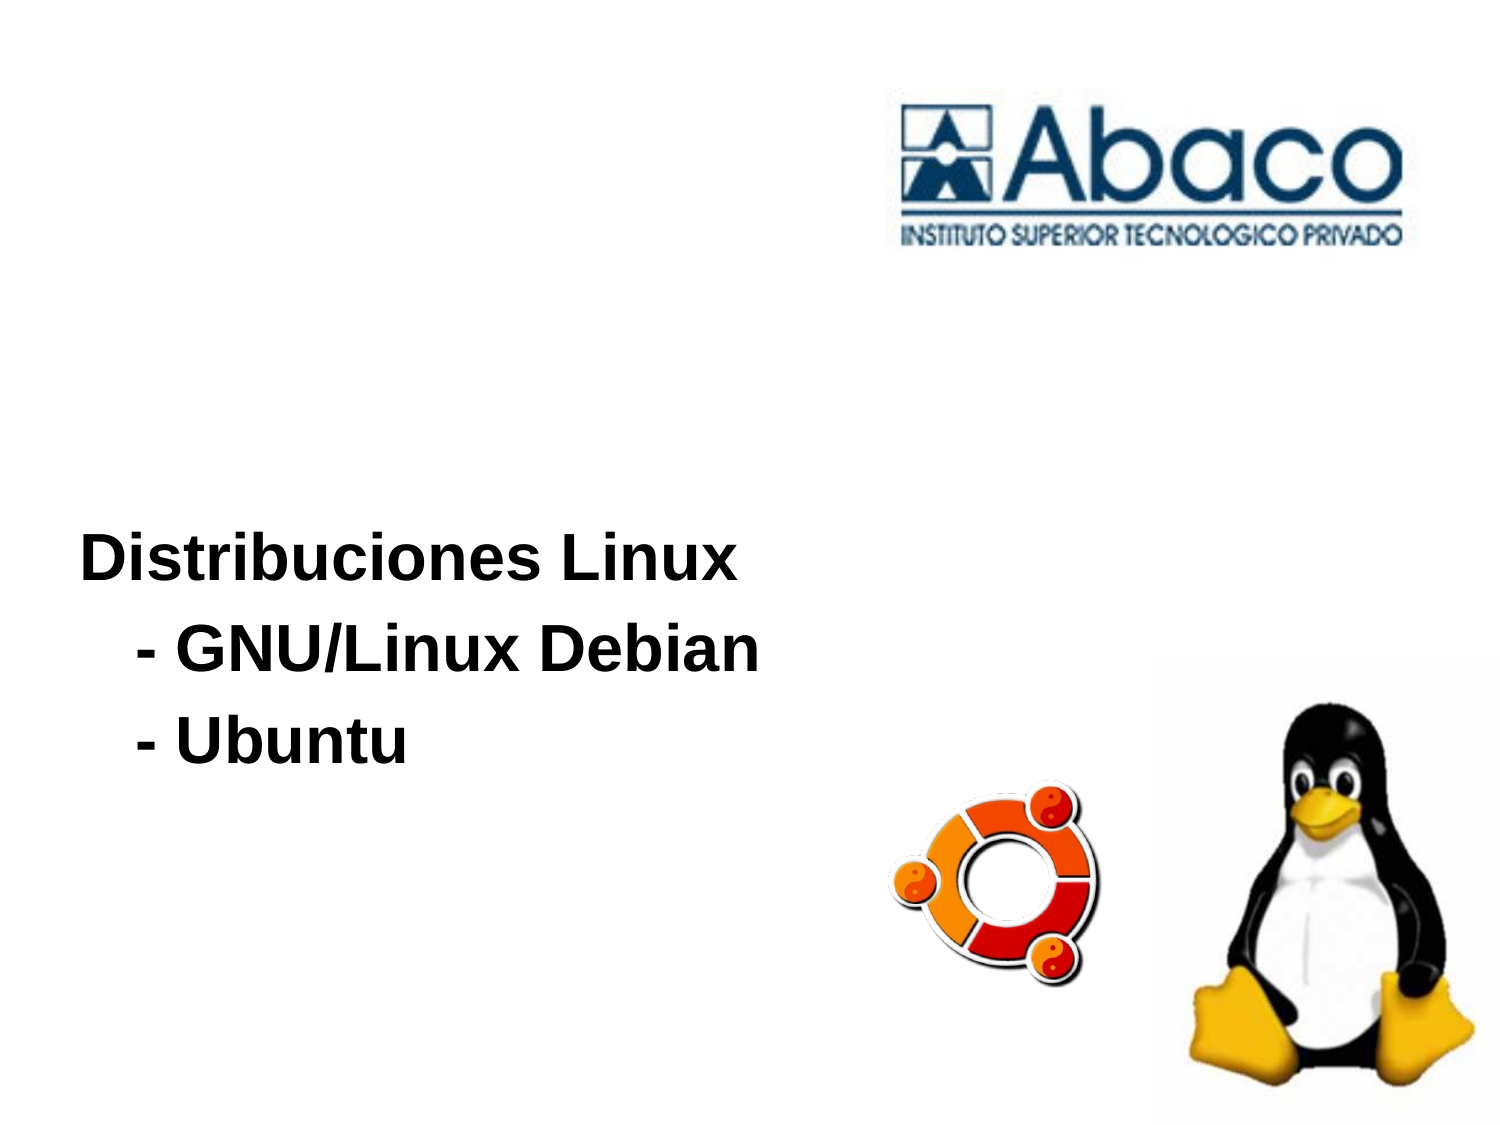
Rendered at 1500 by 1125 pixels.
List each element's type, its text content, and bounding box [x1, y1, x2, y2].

picture [856, 763, 1128, 1000]
picture [1145, 654, 1500, 1125]
picture [885, 88, 1420, 266]
list Distribuciones Linux - GNU/Linux Debian - Ubuntu [64, 420, 1447, 1047]
